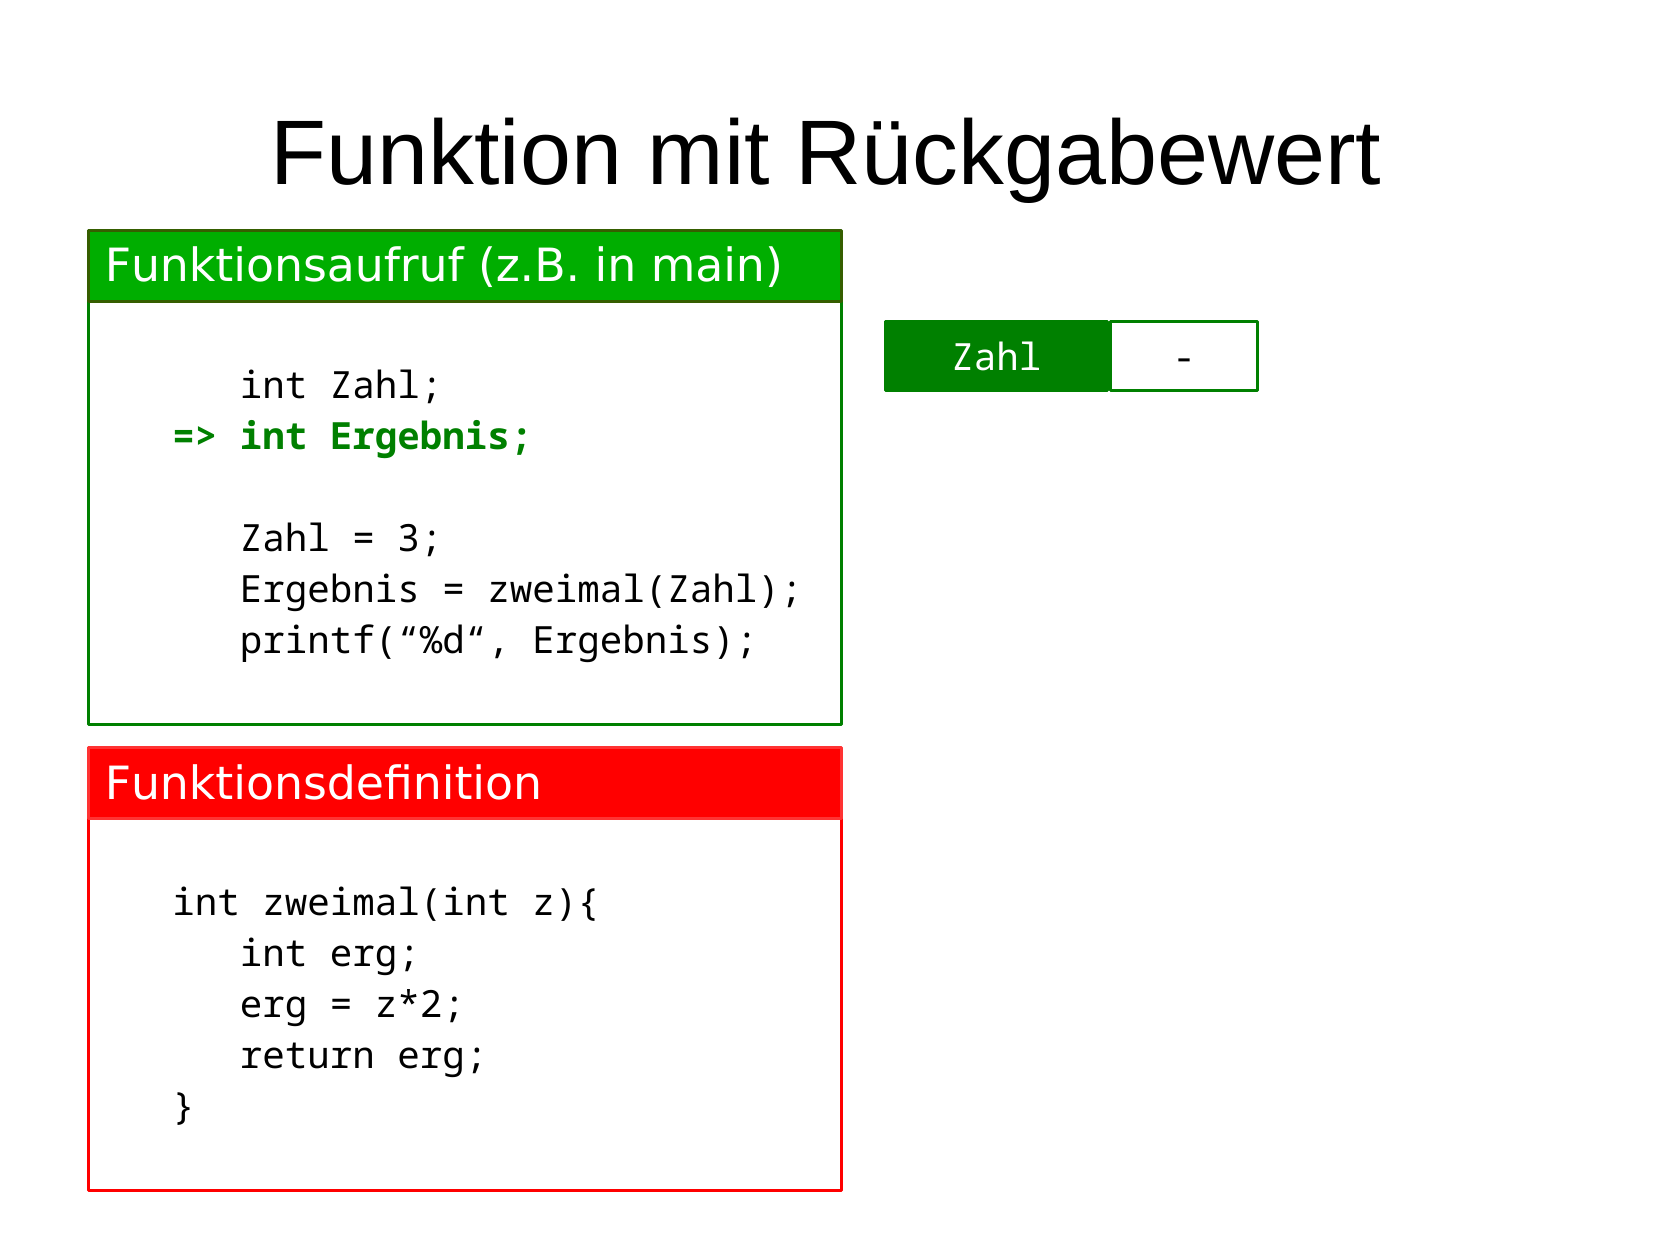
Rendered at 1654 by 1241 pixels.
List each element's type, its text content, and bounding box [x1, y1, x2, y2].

text_box int zweimal(int z){ int erg; erg = z*2; return erg; } [88, 820, 842, 1139]
text_box Zahl [885, 321, 1108, 384]
title Funktion mit Rückgabewert [82, 49, 1571, 257]
text_box Funktionsdefinition [88, 747, 842, 819]
text_box int Zahl; => int Ergebnis; Zahl = 3; Ergebnis = zweimal(Zahl); printf(“%d“, Ergebnis); [88, 303, 842, 665]
text_box Funktionsaufruf (z.B. in main) [88, 257, 842, 302]
text_box - [1110, 321, 1258, 384]
